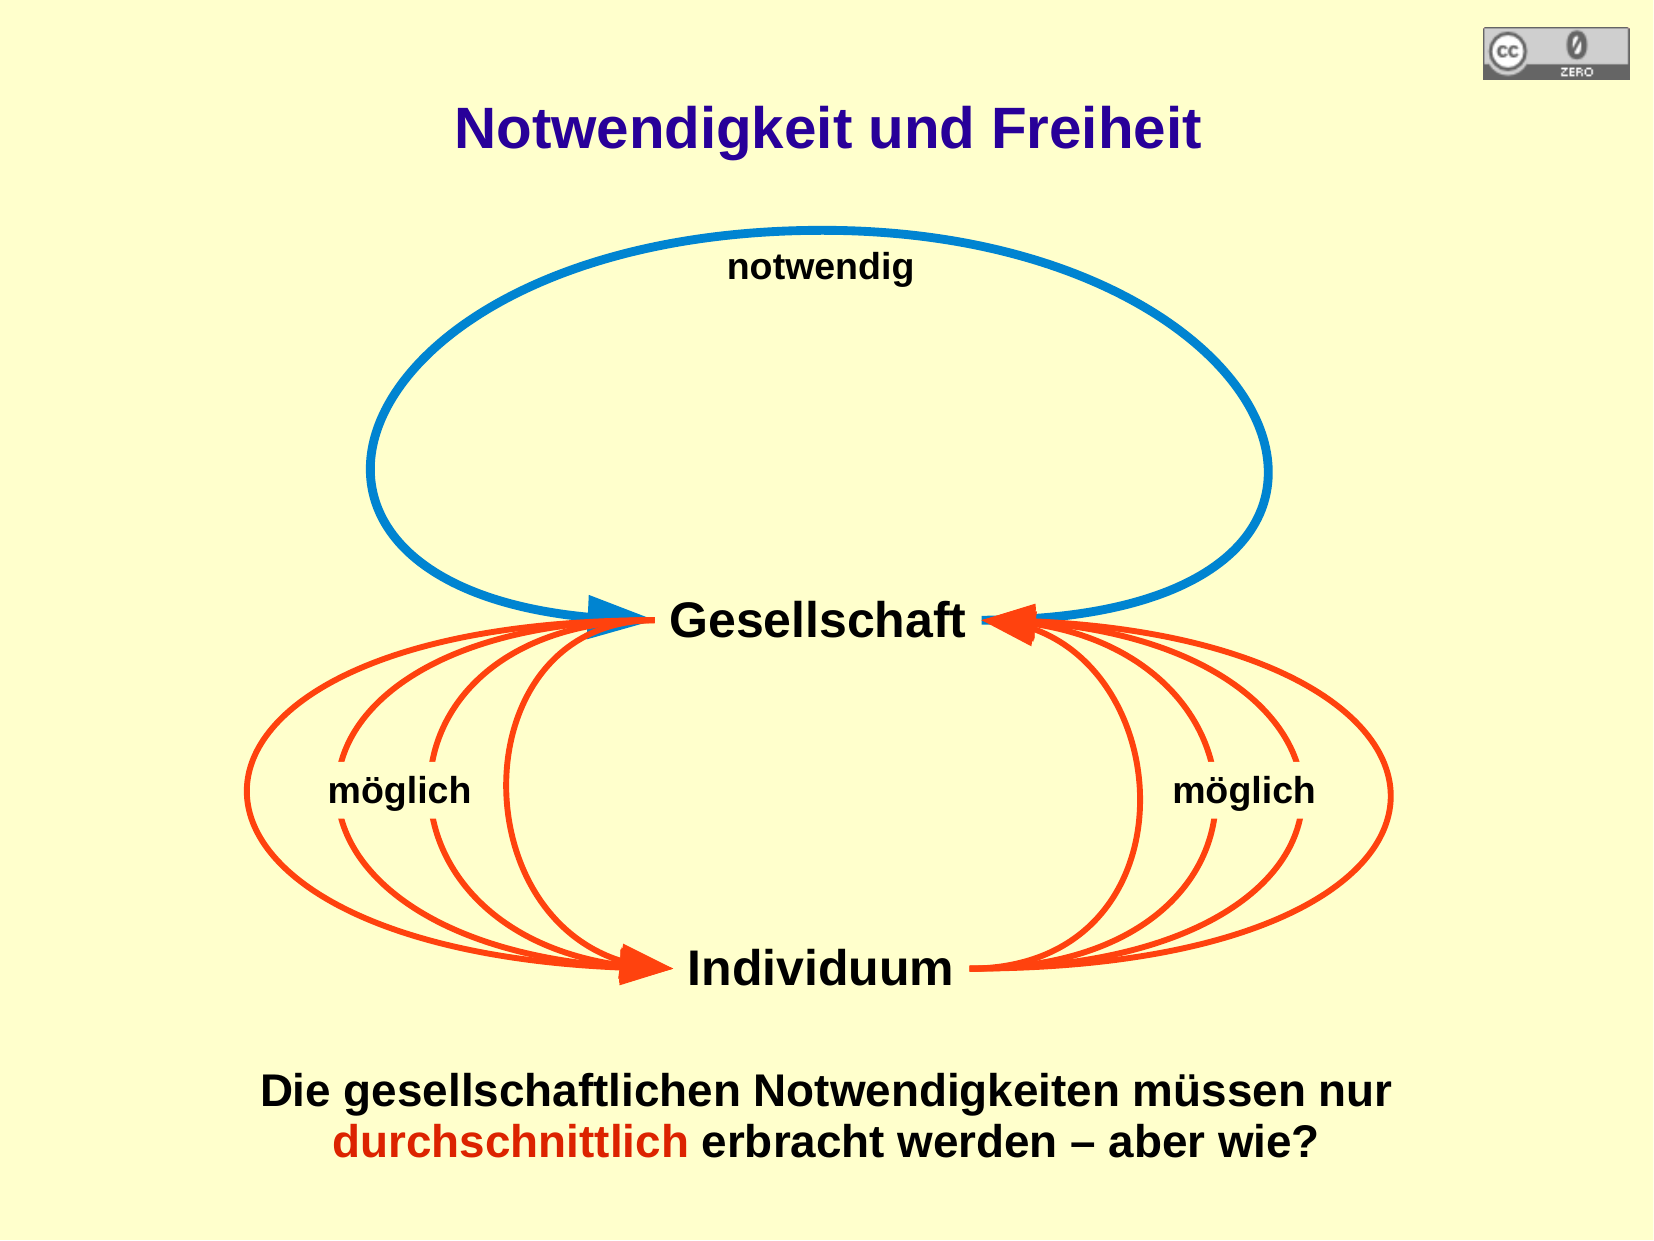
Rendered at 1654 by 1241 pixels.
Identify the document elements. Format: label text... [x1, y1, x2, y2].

text_box Individuum [673, 933, 970, 1005]
text_box möglich [1157, 761, 1332, 819]
picture [1483, 27, 1630, 80]
text_box Die gesellschaftlichen Notwendigkeiten müssen nur durchschnittlich erbracht werden – aber wie? [245, 1057, 1409, 1175]
title Notwendigkeit und Freiheit [86, 49, 1571, 207]
text_box möglich [312, 761, 487, 819]
text_box notwendig [712, 238, 931, 296]
text_box Gesellschaft [654, 584, 982, 656]
